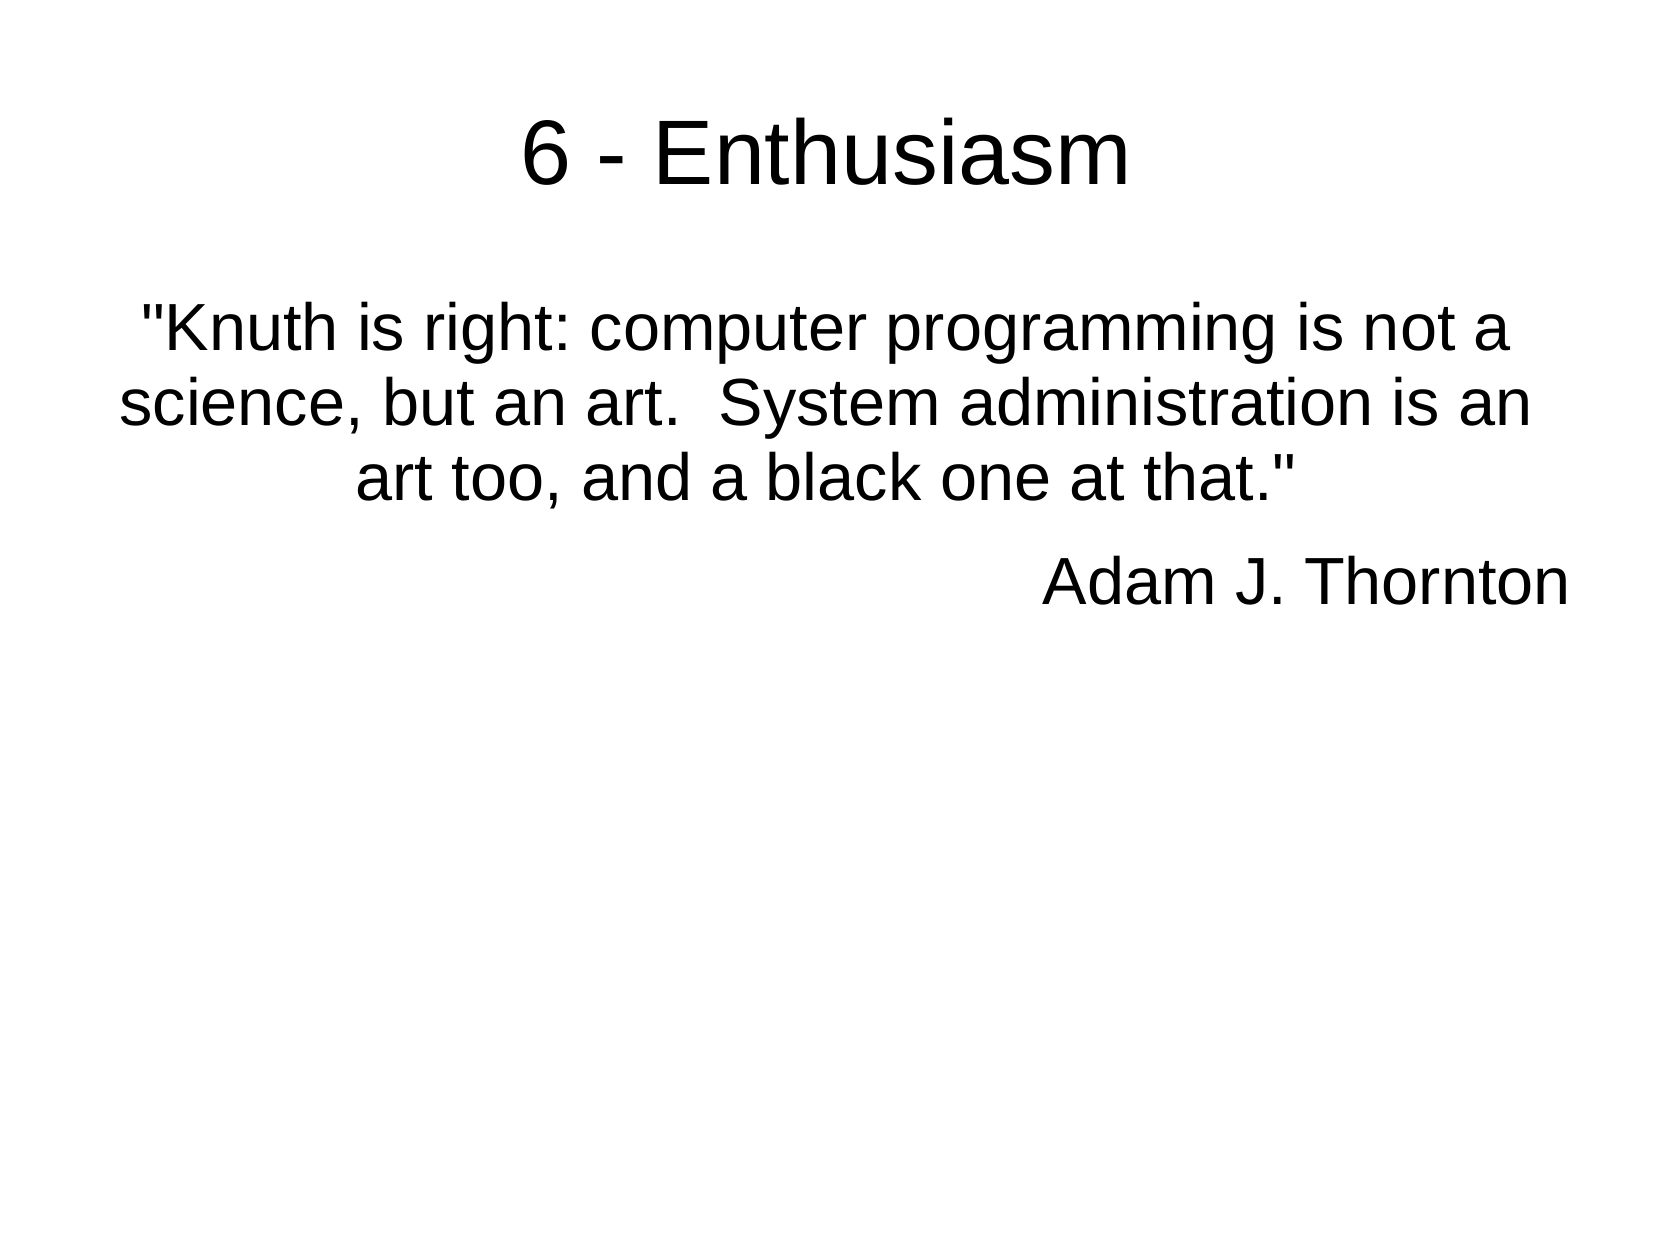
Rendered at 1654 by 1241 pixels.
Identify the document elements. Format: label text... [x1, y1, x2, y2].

title 6 - Enthusiasm [82, 49, 1571, 257]
list "Knuth is right: computer programming is not a science, but an art. System administration is an art too, and a black one at that." Adam J. Thornton [82, 290, 1571, 1010]
